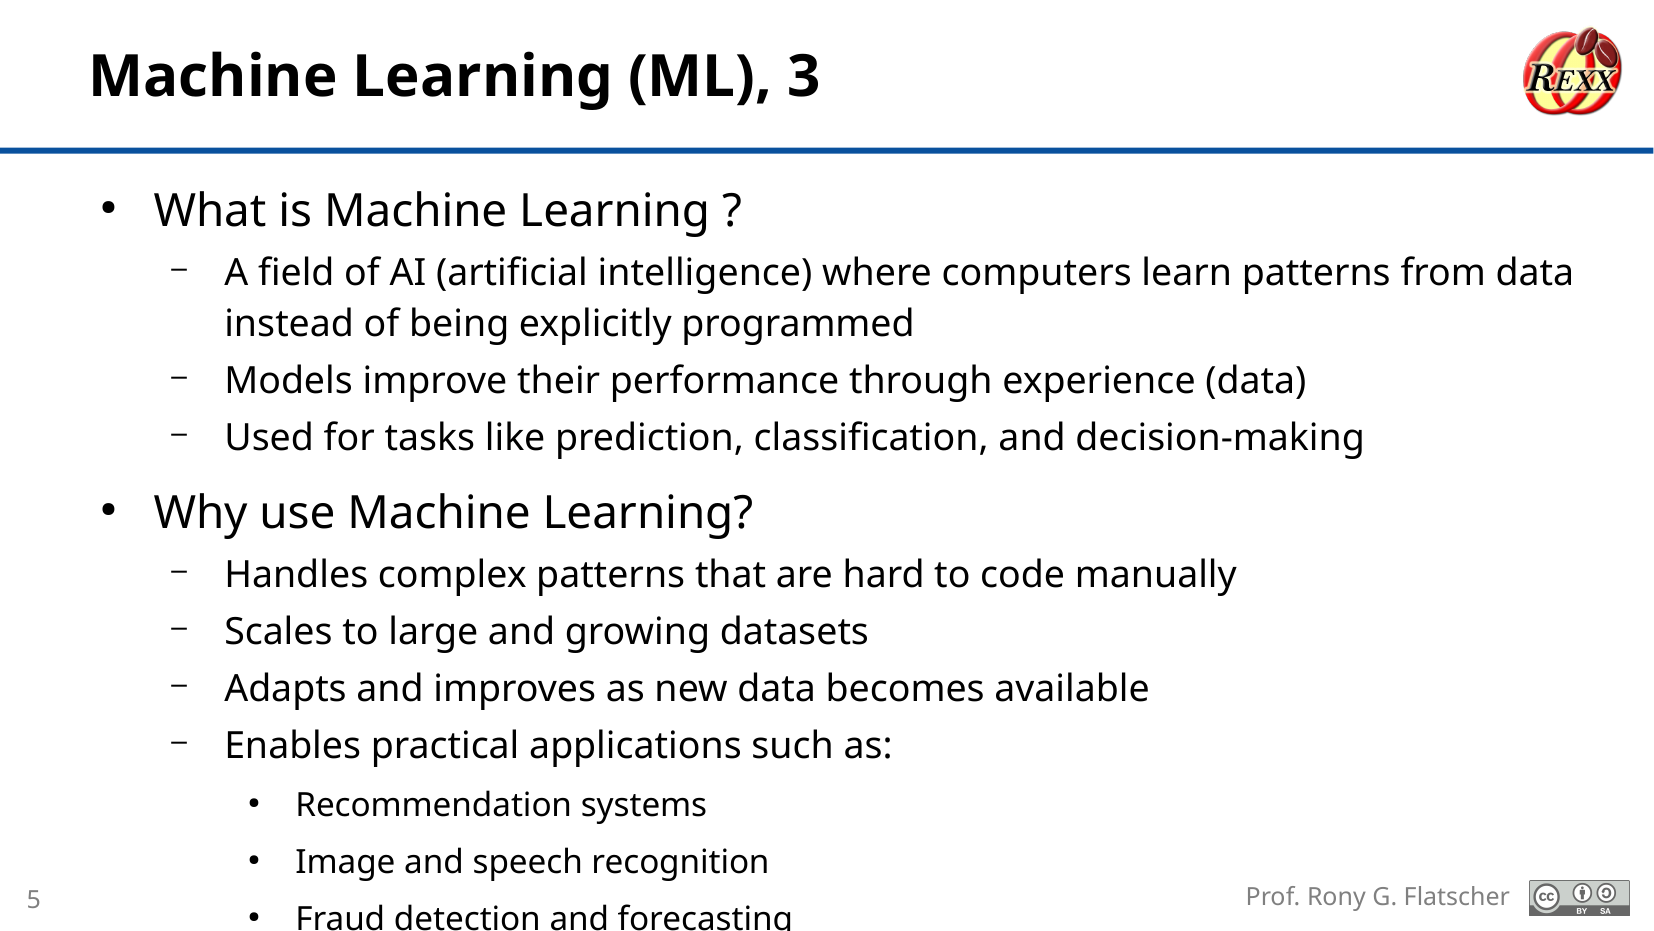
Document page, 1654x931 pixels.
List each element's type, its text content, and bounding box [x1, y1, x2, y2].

list What is Machine Learning ? A field of AI (artificial intelligence) where computers learn patterns from data instead of being explicitly programmed Models improve their performance through experience (data) Used for tasks like prediction, classification, and decision-making Why use Machine Learning? Handles complex patterns that are hard to code manually Scales to large and growing datasets Adapts and improves as new data becomes available Enables practical applications such as: Recommendation systems Image and speech recognition Fraud detection and forecasting [82, 177, 1631, 857]
title Machine Learning (ML), 3 [29, 0, 1654, 148]
